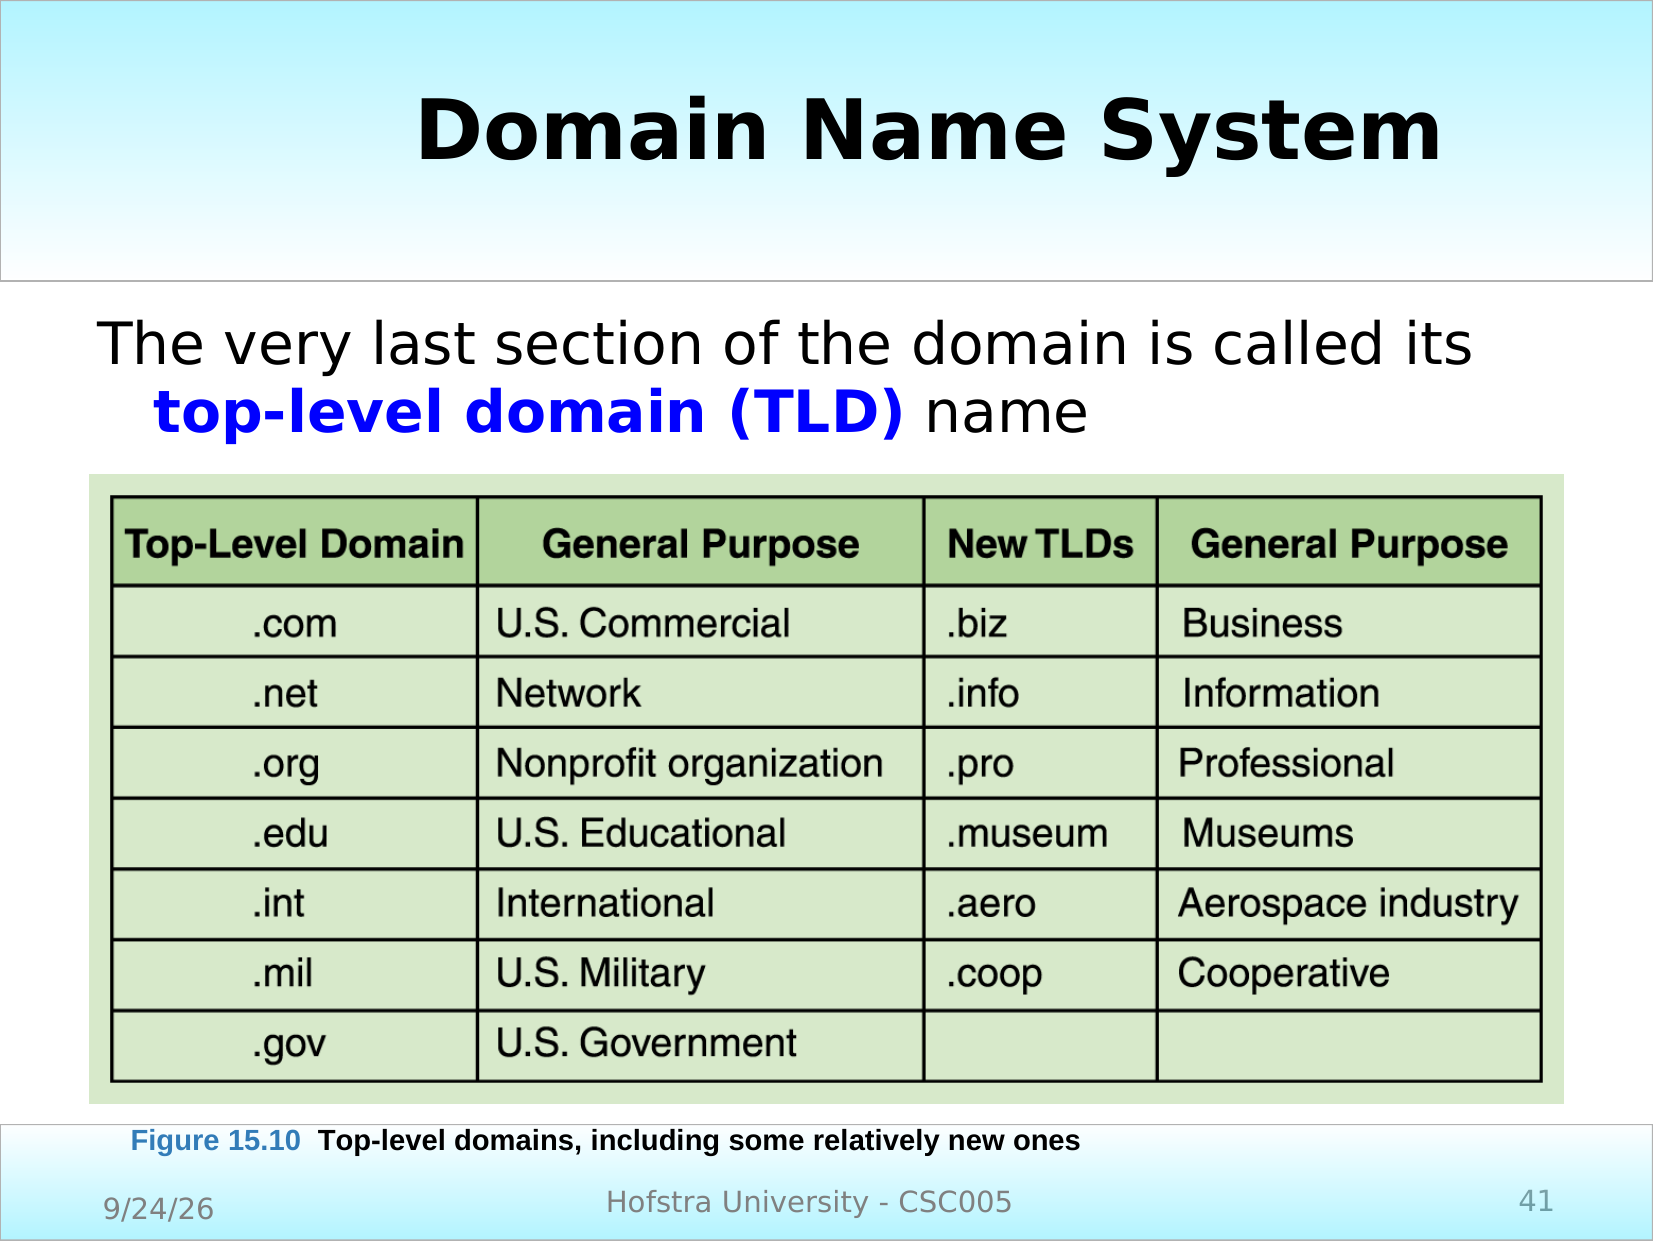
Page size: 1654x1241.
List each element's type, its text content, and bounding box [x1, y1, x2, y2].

title Domain Name System [247, 27, 1612, 235]
text_box Figure 15.10 Top-level domains, including some relatively new ones [115, 1116, 1097, 1165]
list The very last section of the domain is called its top-level domain (TLD) name [82, 303, 1571, 511]
picture [89, 511, 1564, 1104]
